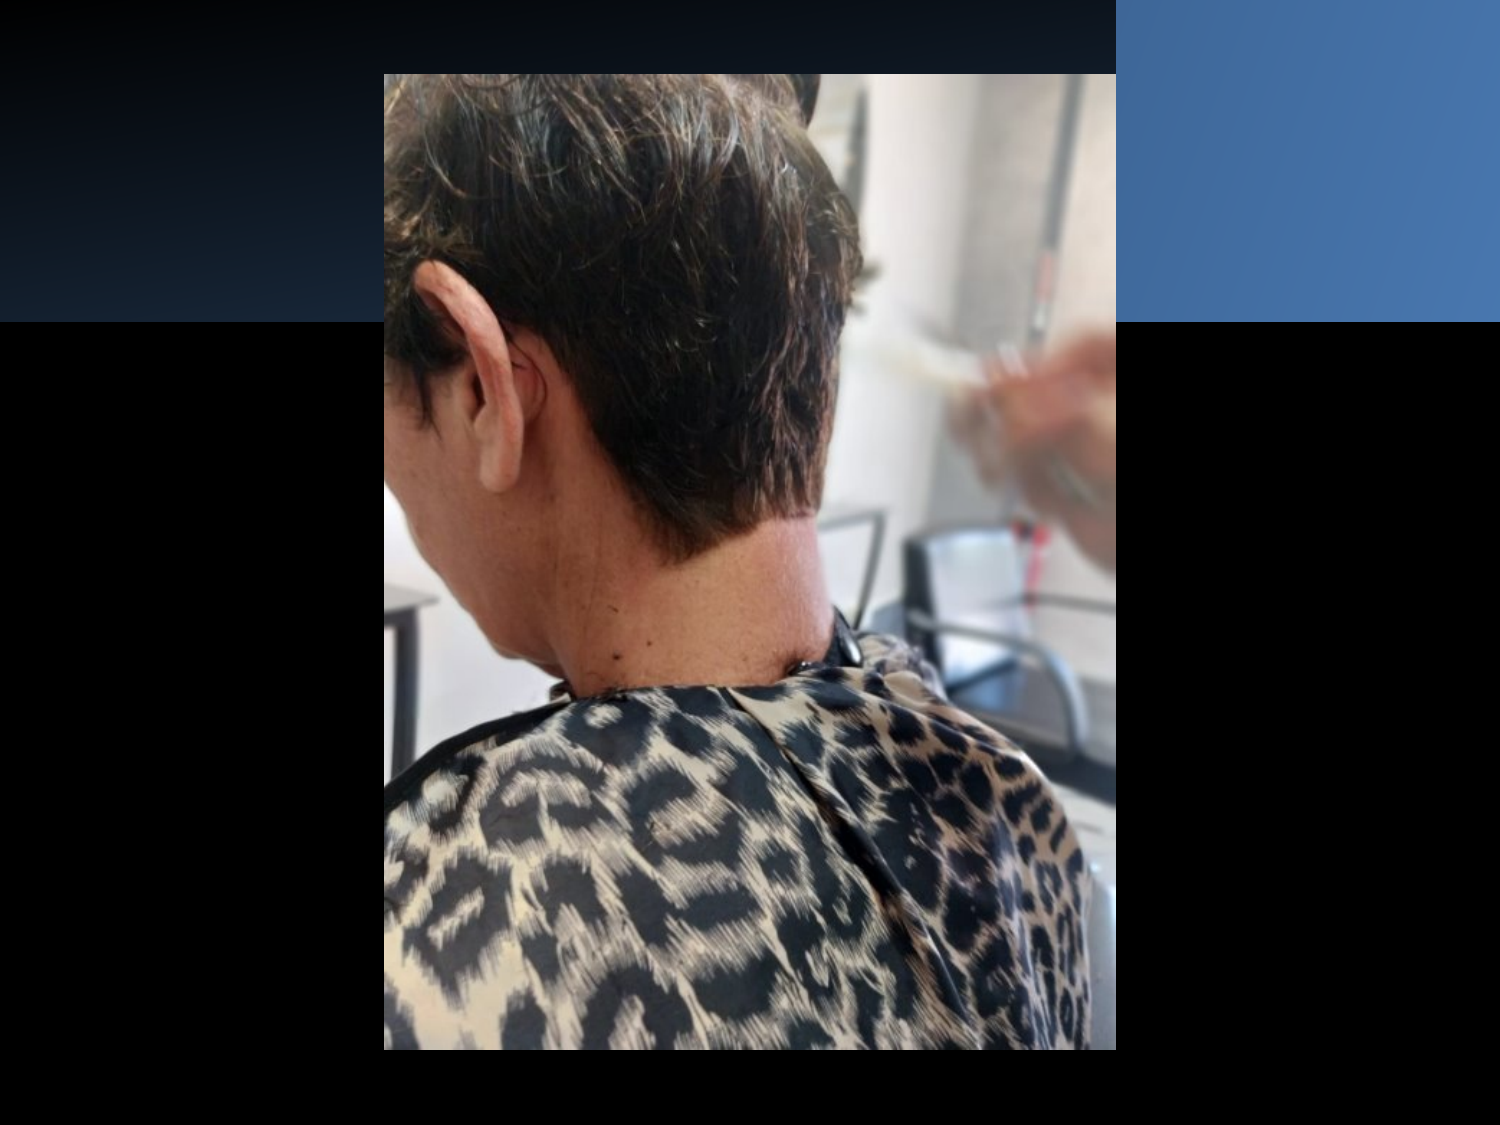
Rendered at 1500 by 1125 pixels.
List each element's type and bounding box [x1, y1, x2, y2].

picture [384, 75, 1116, 1051]
text_box [0, 0, 1500, 1125]
